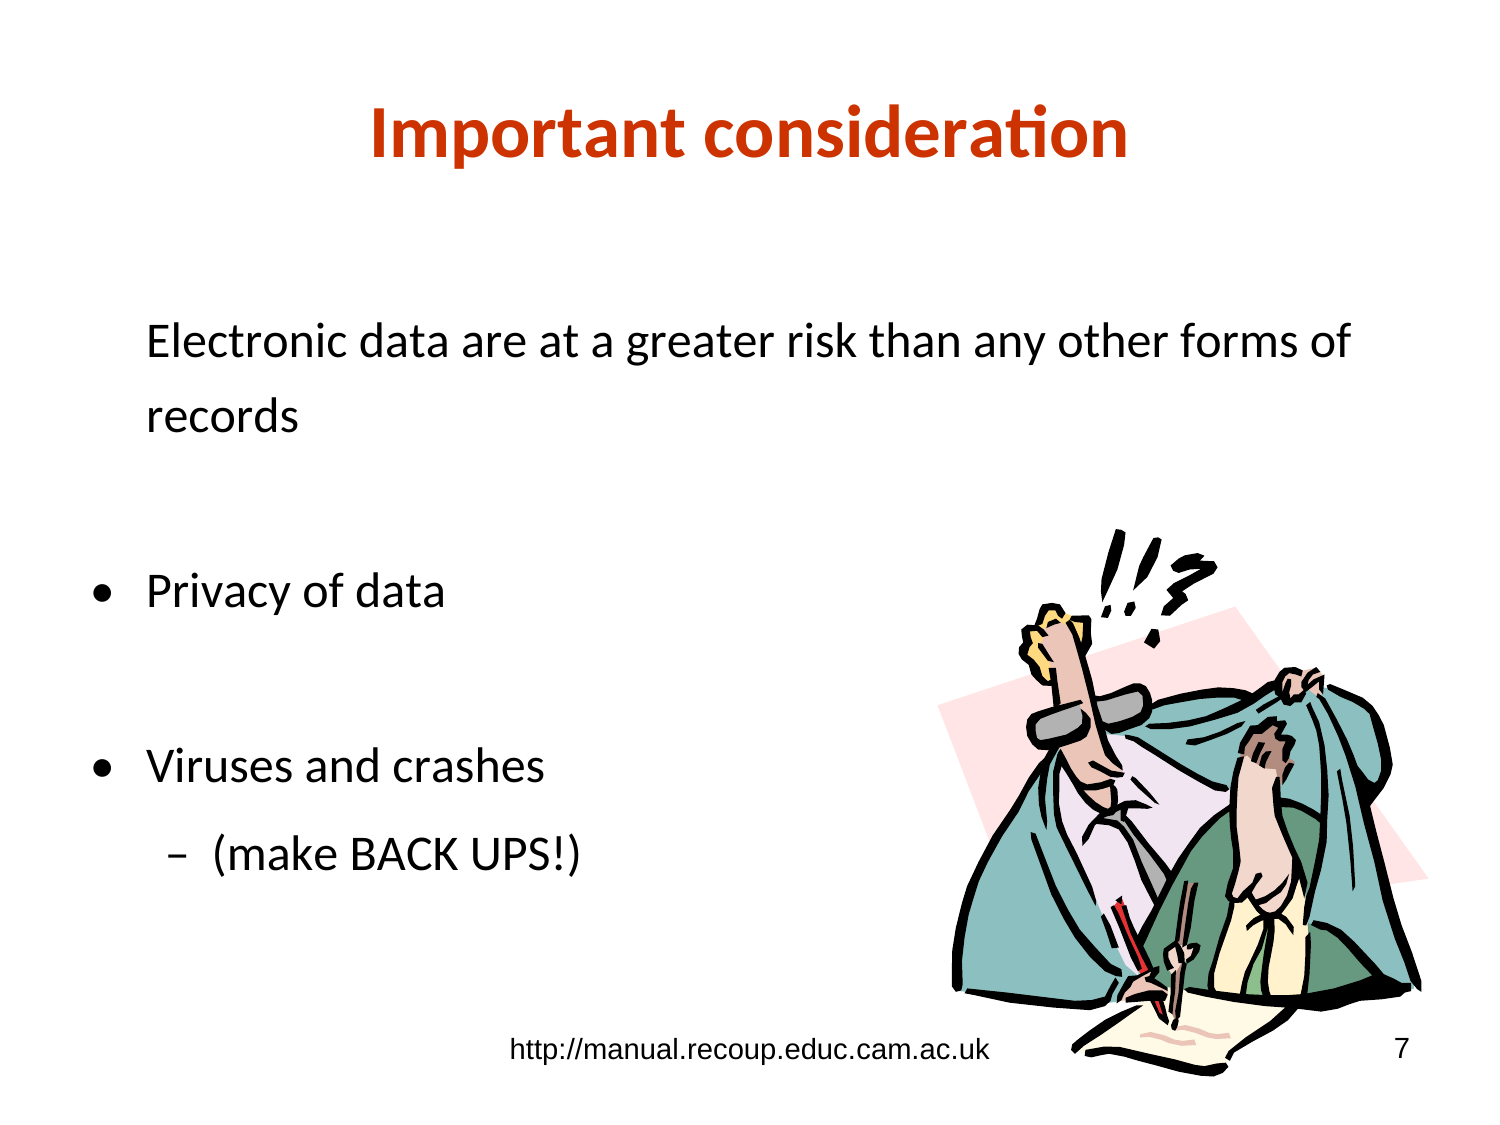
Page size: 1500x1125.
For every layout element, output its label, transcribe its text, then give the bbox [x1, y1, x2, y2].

list Electronic data are at a greater risk than any other forms of records Privacy of data Viruses and crashes (make BACK UPS!) [75, 287, 1426, 1030]
picture [937, 525, 1434, 1082]
title Important consideration [75, 45, 1426, 233]
